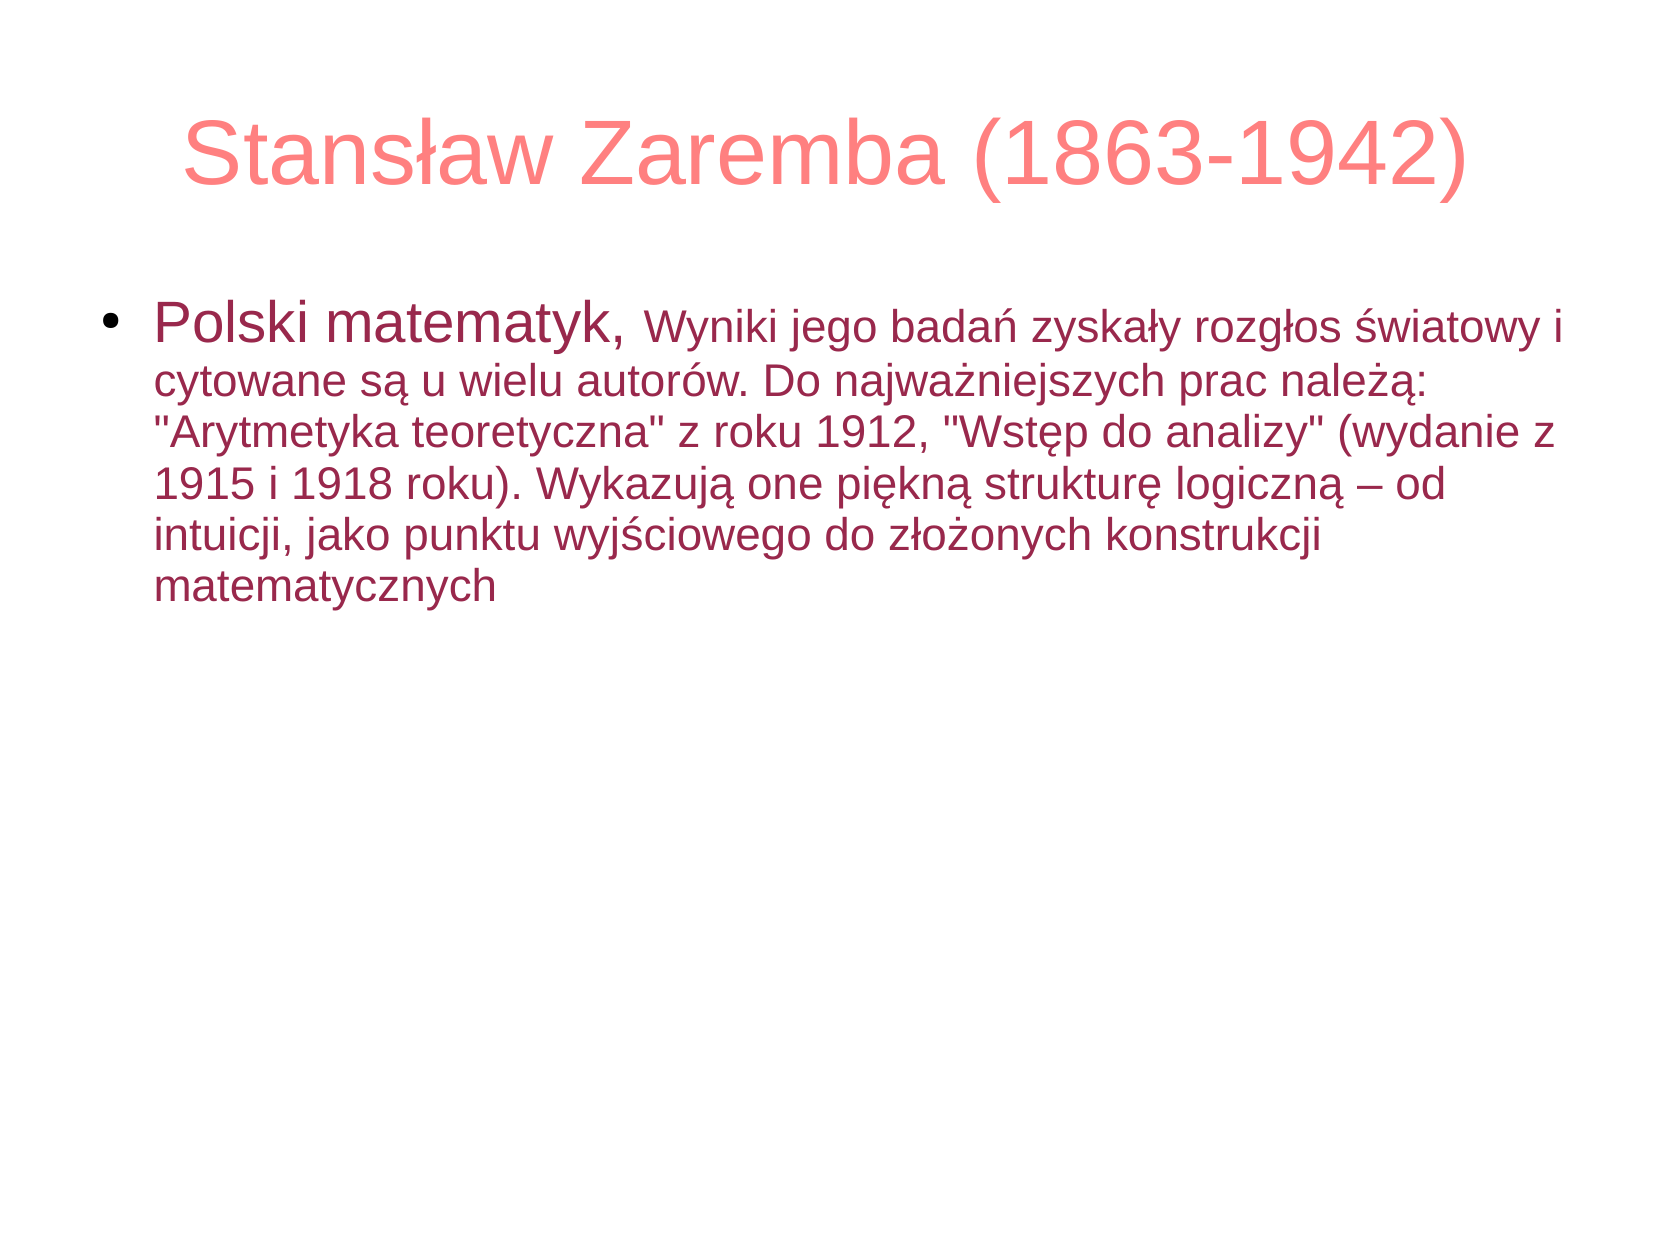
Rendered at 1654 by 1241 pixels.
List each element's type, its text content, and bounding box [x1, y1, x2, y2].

title Stansław Zaremba (1863-1942) [82, 49, 1571, 257]
list Polski matematyk, Wyniki jego badań zyskały rozgłos światowy i cytowane są u wielu autorów. Do najważniejszych prac należą: "Arytmetyka teoretyczna" z roku 1912, "Wstęp do analizy" (wydanie z 1915 i 1918 roku). Wykazują one piękną strukturę logiczną – od intuicji, jako punktu wyjściowego do złożonych konstrukcji matematycznych [82, 290, 1571, 1109]
